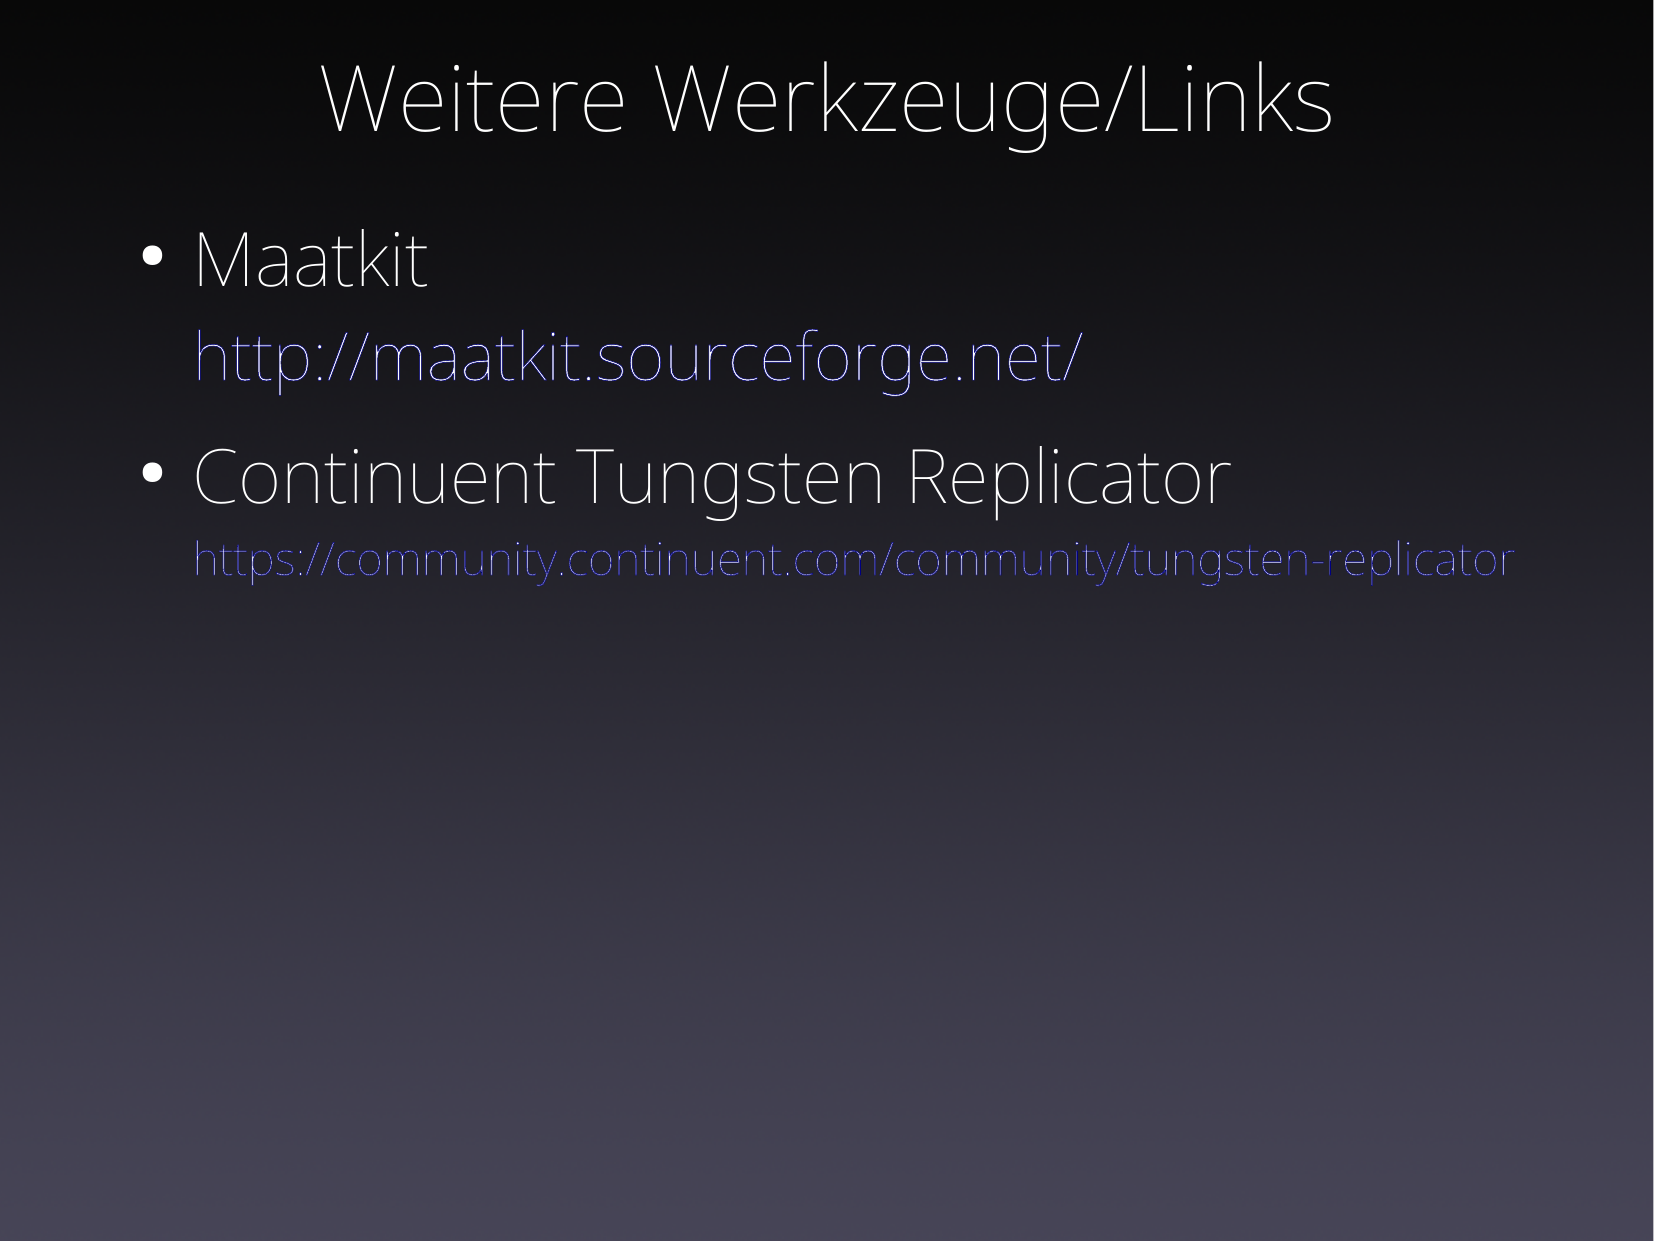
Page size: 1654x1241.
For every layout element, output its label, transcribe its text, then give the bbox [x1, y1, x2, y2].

title Weitere Werkzeuge/Links [121, 41, 1534, 150]
list Maatkit http://maatkit.sourceforge.net/ Continuent Tungsten Replicator https://community.continuent.com/community/tungsten-replicator [121, 206, 1534, 1182]
picture [0, 0, 1654, 1241]
